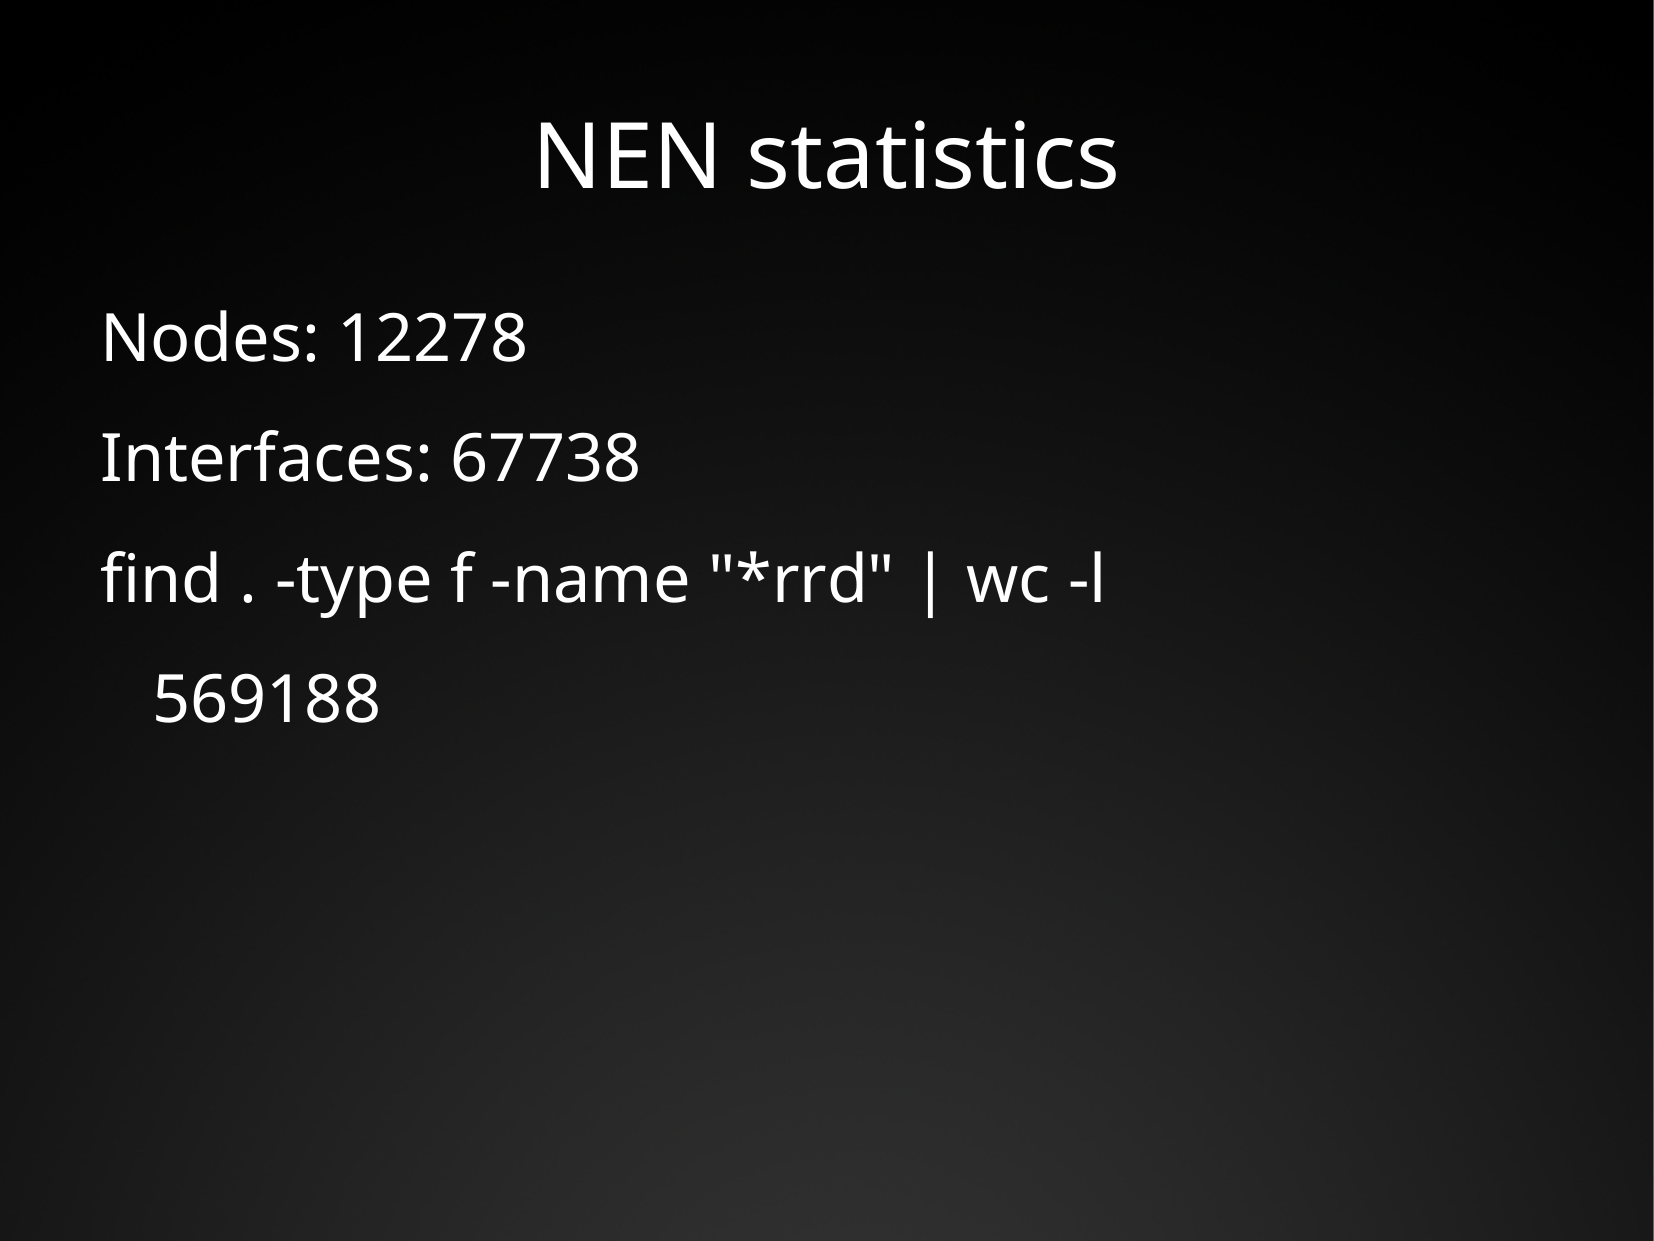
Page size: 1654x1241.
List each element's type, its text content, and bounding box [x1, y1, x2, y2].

picture [0, 0, 1654, 1241]
title NEN statistics [82, 49, 1571, 257]
list Nodes: 12278 Interfaces: 67738 find . -type f -name "*rrd" | wc -l 569188 [82, 290, 1571, 1109]
